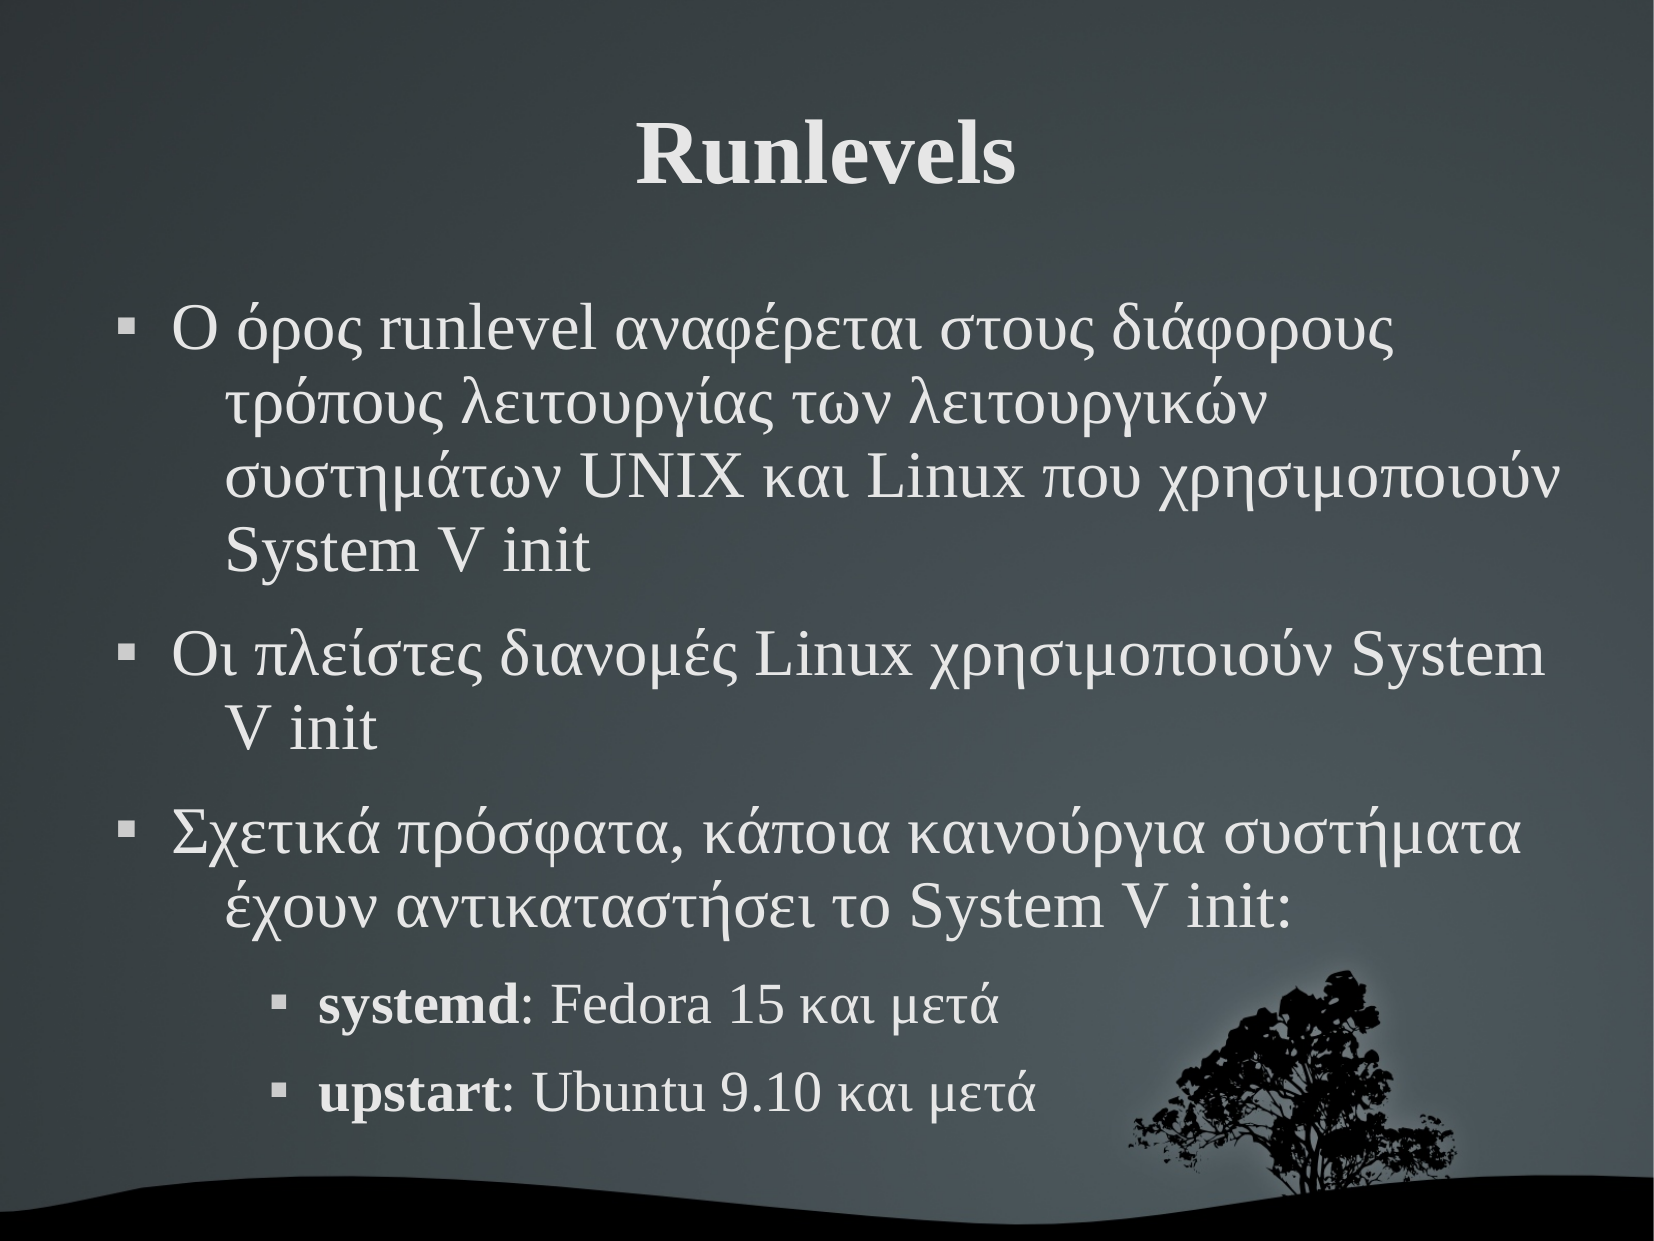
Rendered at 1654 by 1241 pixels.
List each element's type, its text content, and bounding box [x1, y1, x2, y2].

picture [0, 0, 1654, 1241]
title Runlevels [82, 49, 1571, 257]
list Ο όρος runlevel αναφέρεται στους διάφορους τρόπους λειτουργίας των λειτουργικών συστημάτων UNIX και Linux που χρησιμοποιούν System V init Οι πλείστες διανομές Linux χρησιμοποιούν System V init Σχετικά πρόσφατα, κάποια καινούργια συστήματα έχουν αντικαταστήσει το System V init: systemd: Fedora 15 και μετά upstart: Ubuntu 9.10 και μετά [82, 290, 1571, 1201]
